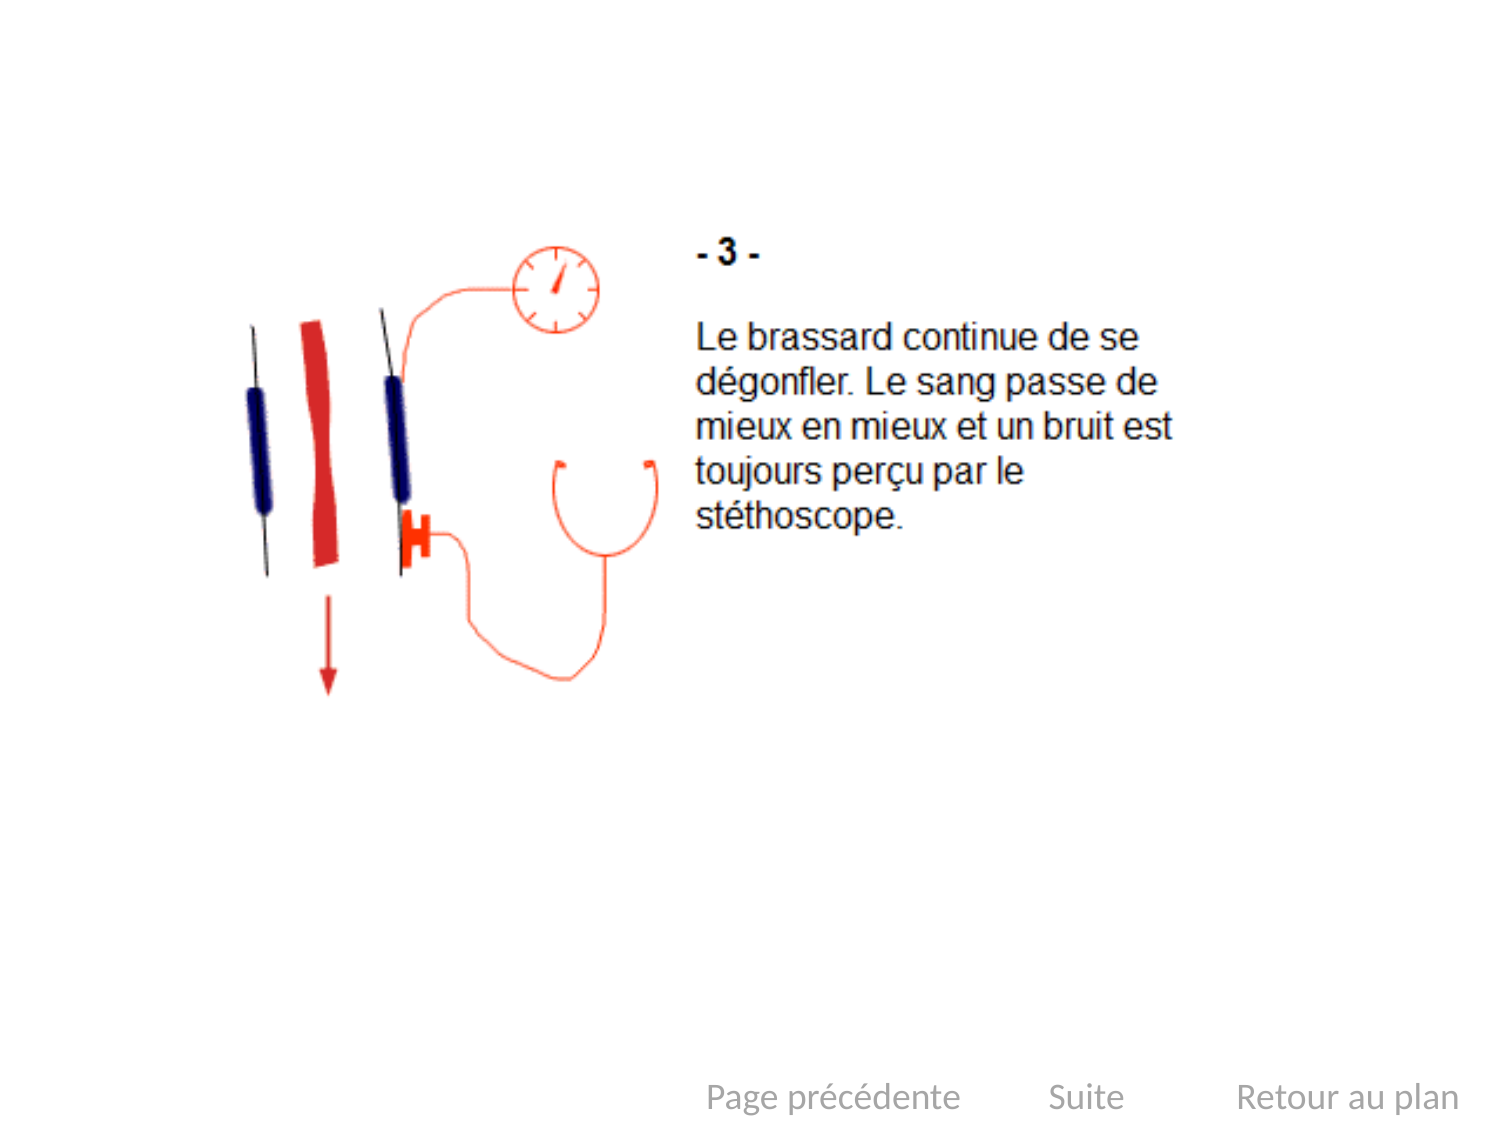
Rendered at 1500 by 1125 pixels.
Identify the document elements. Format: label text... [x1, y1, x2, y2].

text_box Page précédente [690, 1064, 977, 1125]
text_box Suite [1033, 1064, 1140, 1125]
picture [194, 219, 1208, 715]
text_box Retour au plan [1221, 1064, 1476, 1125]
